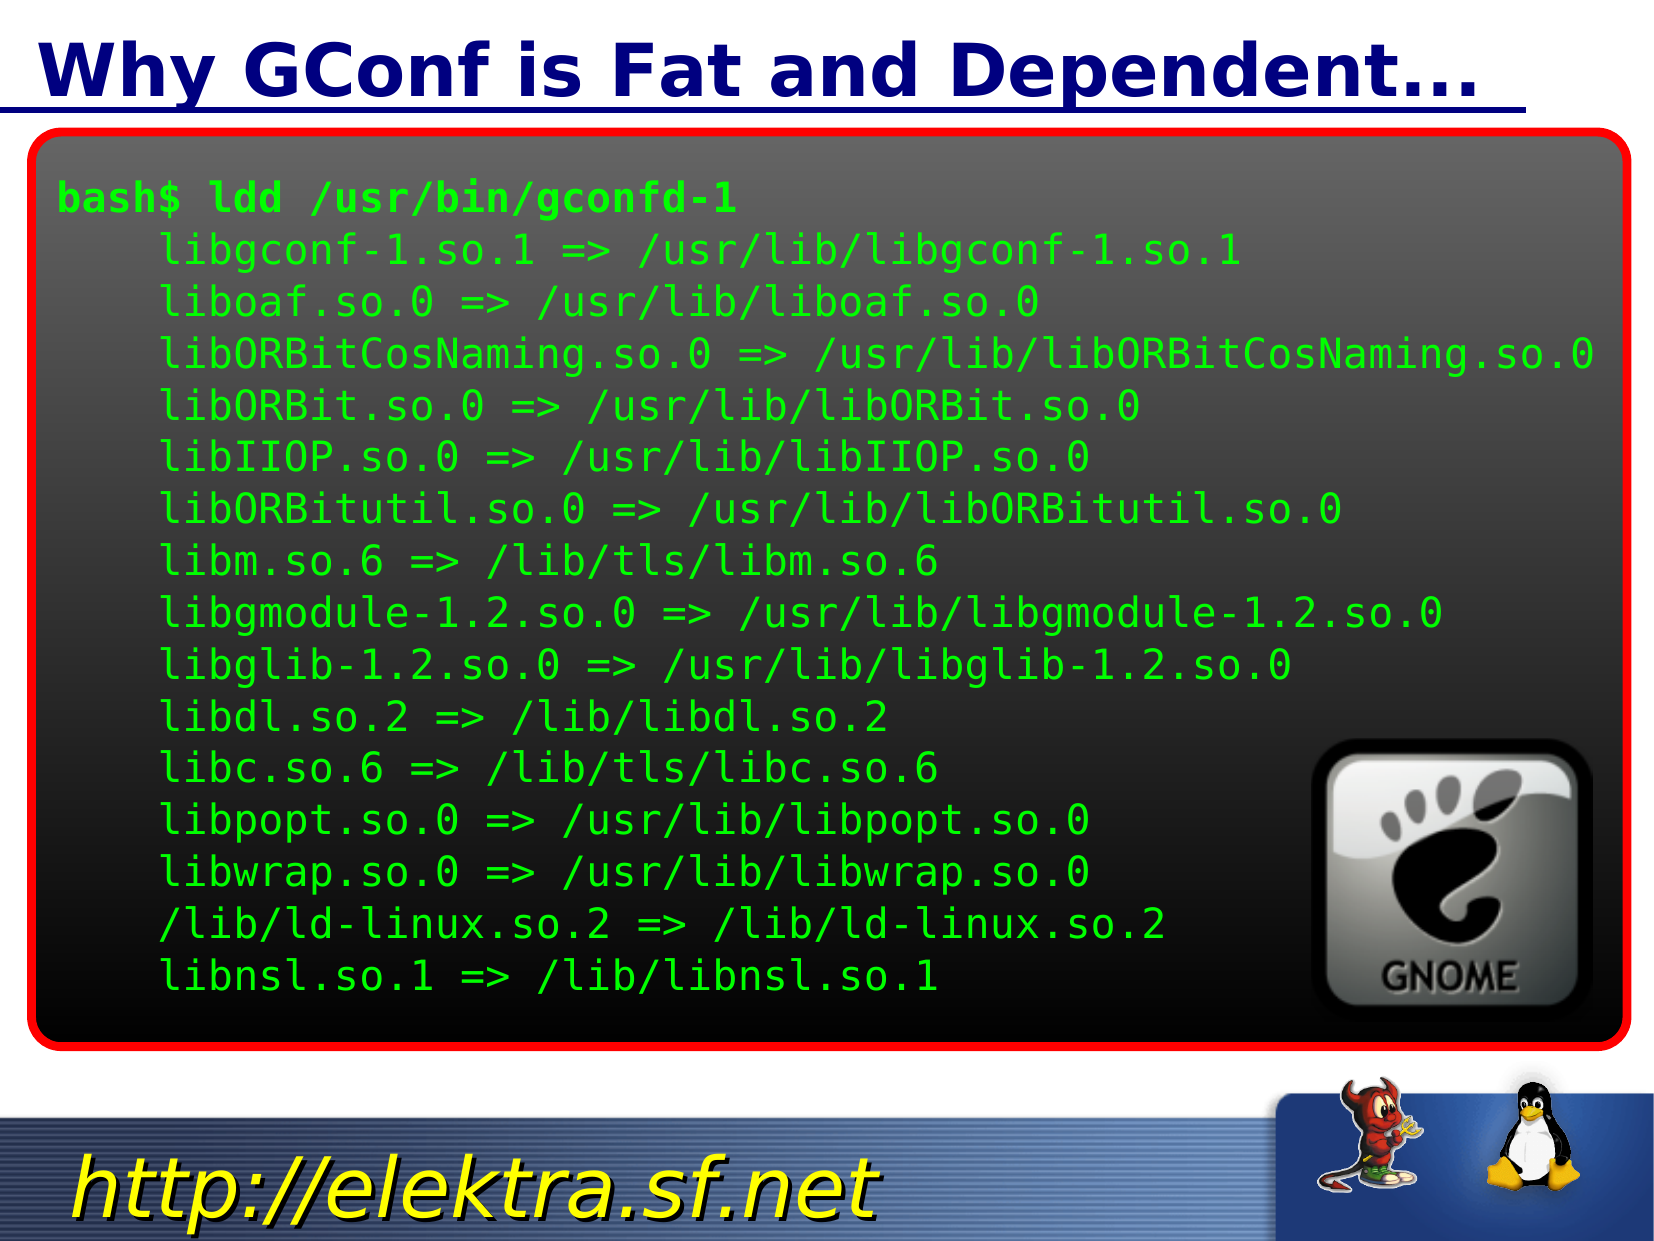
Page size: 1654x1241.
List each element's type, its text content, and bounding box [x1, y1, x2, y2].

text_box [31, 132, 1627, 1047]
picture [1311, 738, 1593, 1023]
text_box Why GConf is Fat and Dependent... [22, 14, 1611, 126]
picture [0, 1061, 1654, 1241]
text_box bash$ ldd /usr/bin/gconfd-1 libgconf-1.so.1 => /usr/lib/libgconf-1.so.1 liboaf.so.0 => /usr/lib/liboaf.so.0 libORBitCosNaming.so.0 => /usr/lib/libORBitCosNaming.so.0 libORBit.so.0 => /usr/lib/libORBit.so.0 libIIOP.so.0 => /usr/lib/libIIOP.so.0 libORBitutil.so.0 => /usr/lib/libORBitutil.so.0 libm.so.6 => /lib/tls/libm.so.6 libgmodule-1.2.so.0 => /usr/lib/libgmodule-1.2.so.0 libglib-1.2.so.0 => /usr/lib/libglib-1.2.so.0 libdl.so.2 => /lib/libdl.so.2 libc.so.6 => /lib/tls/libc.so.6 libpopt.so.0 => /usr/lib/libpopt.so.0 libwrap.so.0 => /usr/lib/libwrap.so.0 /lib/ld-linux.so.2 => /lib/ld-linux.so.2 libnsl.so.1 => /lib/libnsl.so.1 [56, 172, 1597, 999]
